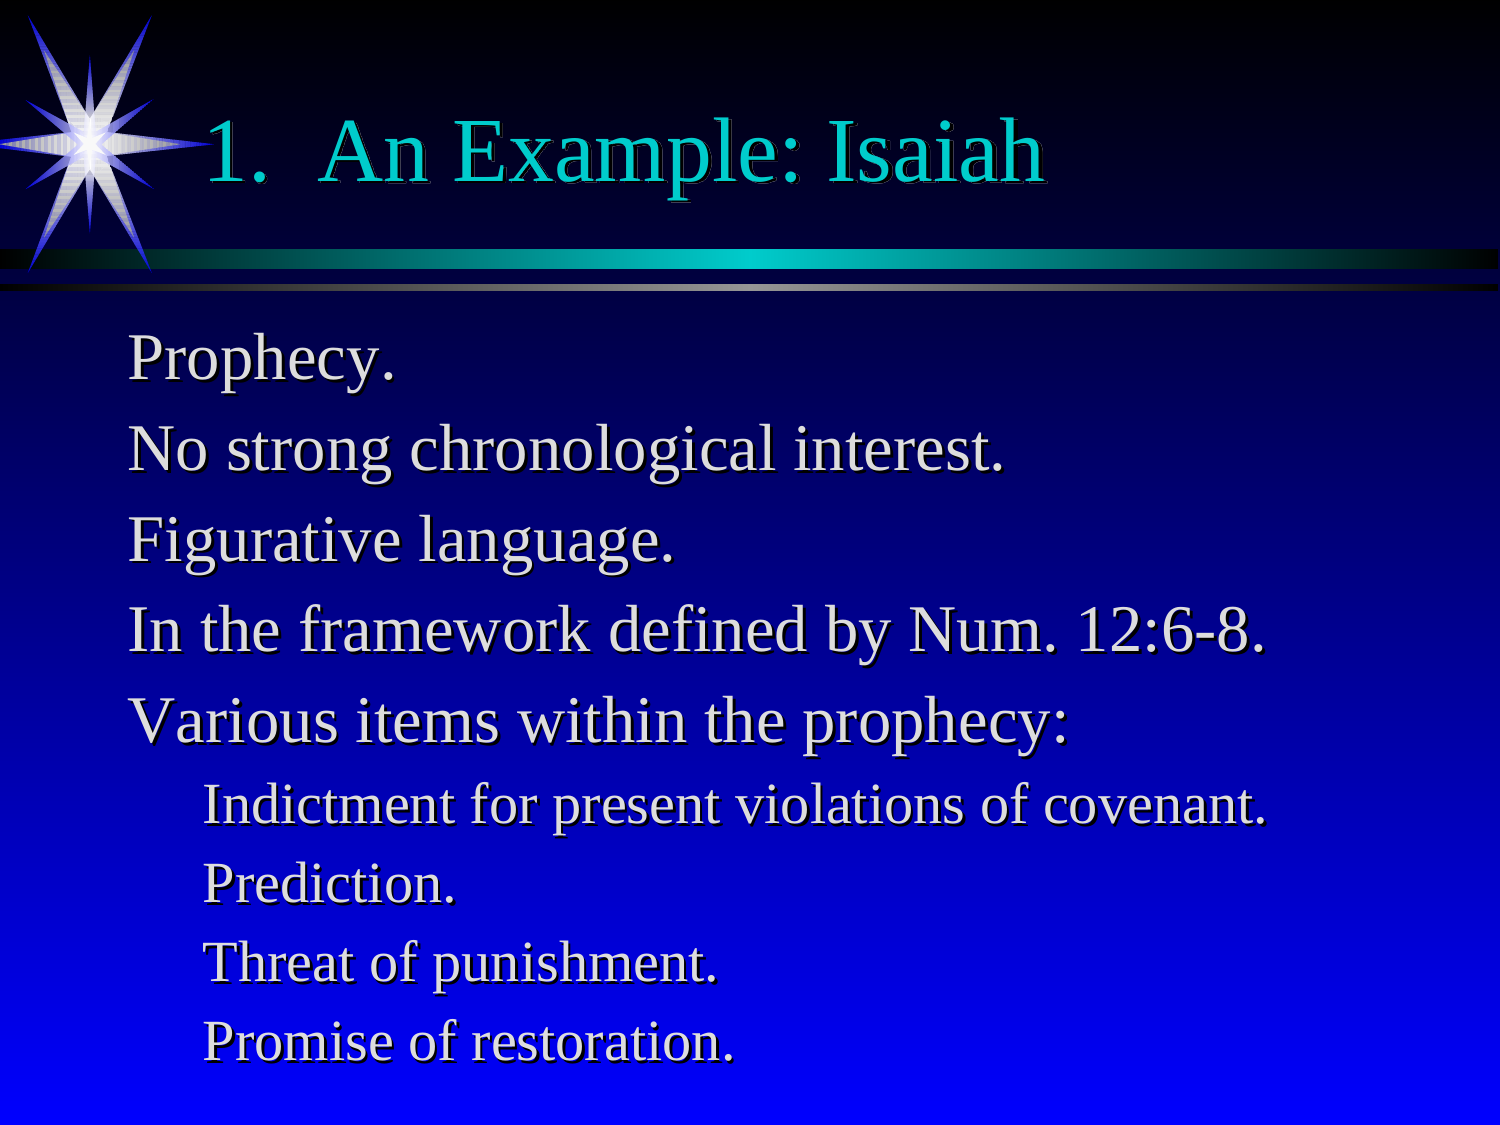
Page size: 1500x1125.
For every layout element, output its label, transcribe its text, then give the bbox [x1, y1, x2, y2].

title 1. An Example: Isaiah [187, 56, 1463, 244]
list Prophecy. No strong chronological interest. Figurative language. In the framework defined by Num. 12:6-8. Various items within the prophecy: Indictment for present violations of covenant. Prediction. Threat of punishment. Promise of restoration. [112, 312, 1388, 1101]
